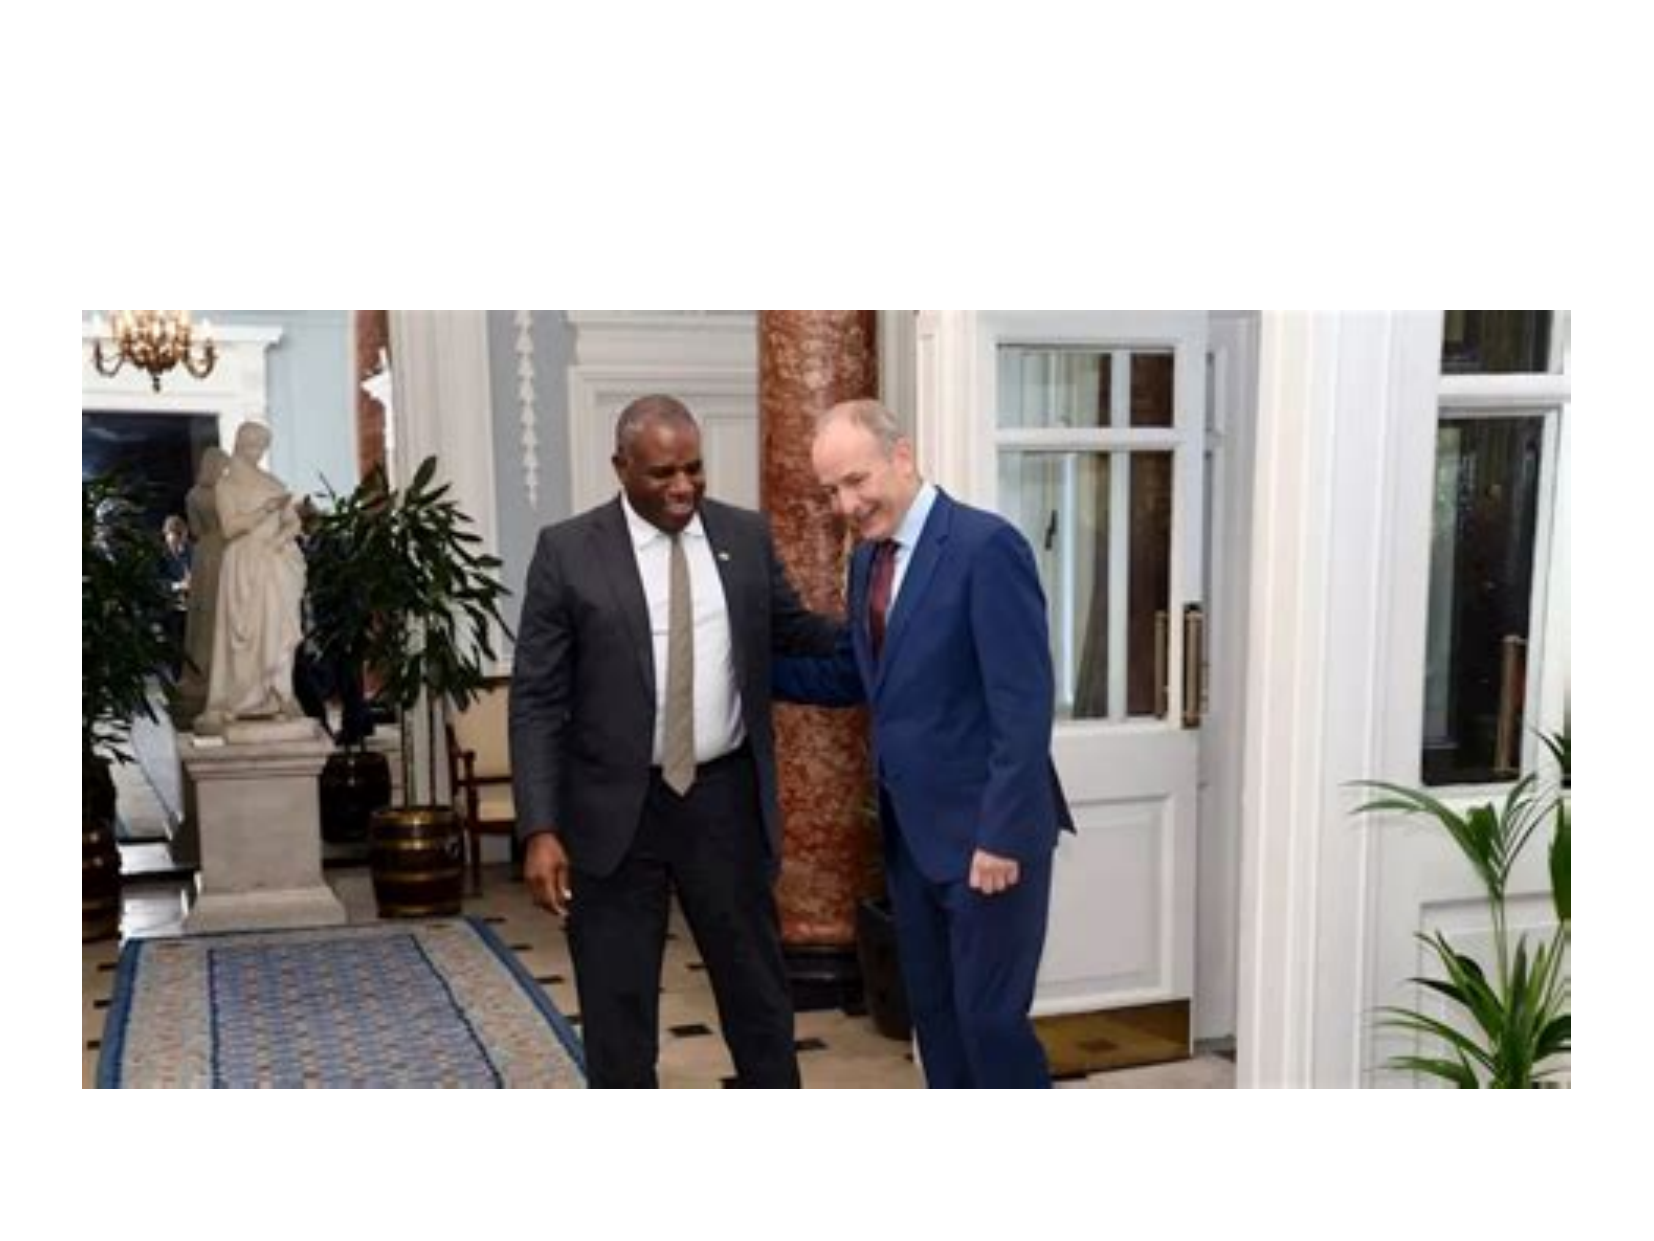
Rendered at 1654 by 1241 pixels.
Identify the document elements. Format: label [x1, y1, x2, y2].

picture [82, 310, 1571, 1089]
